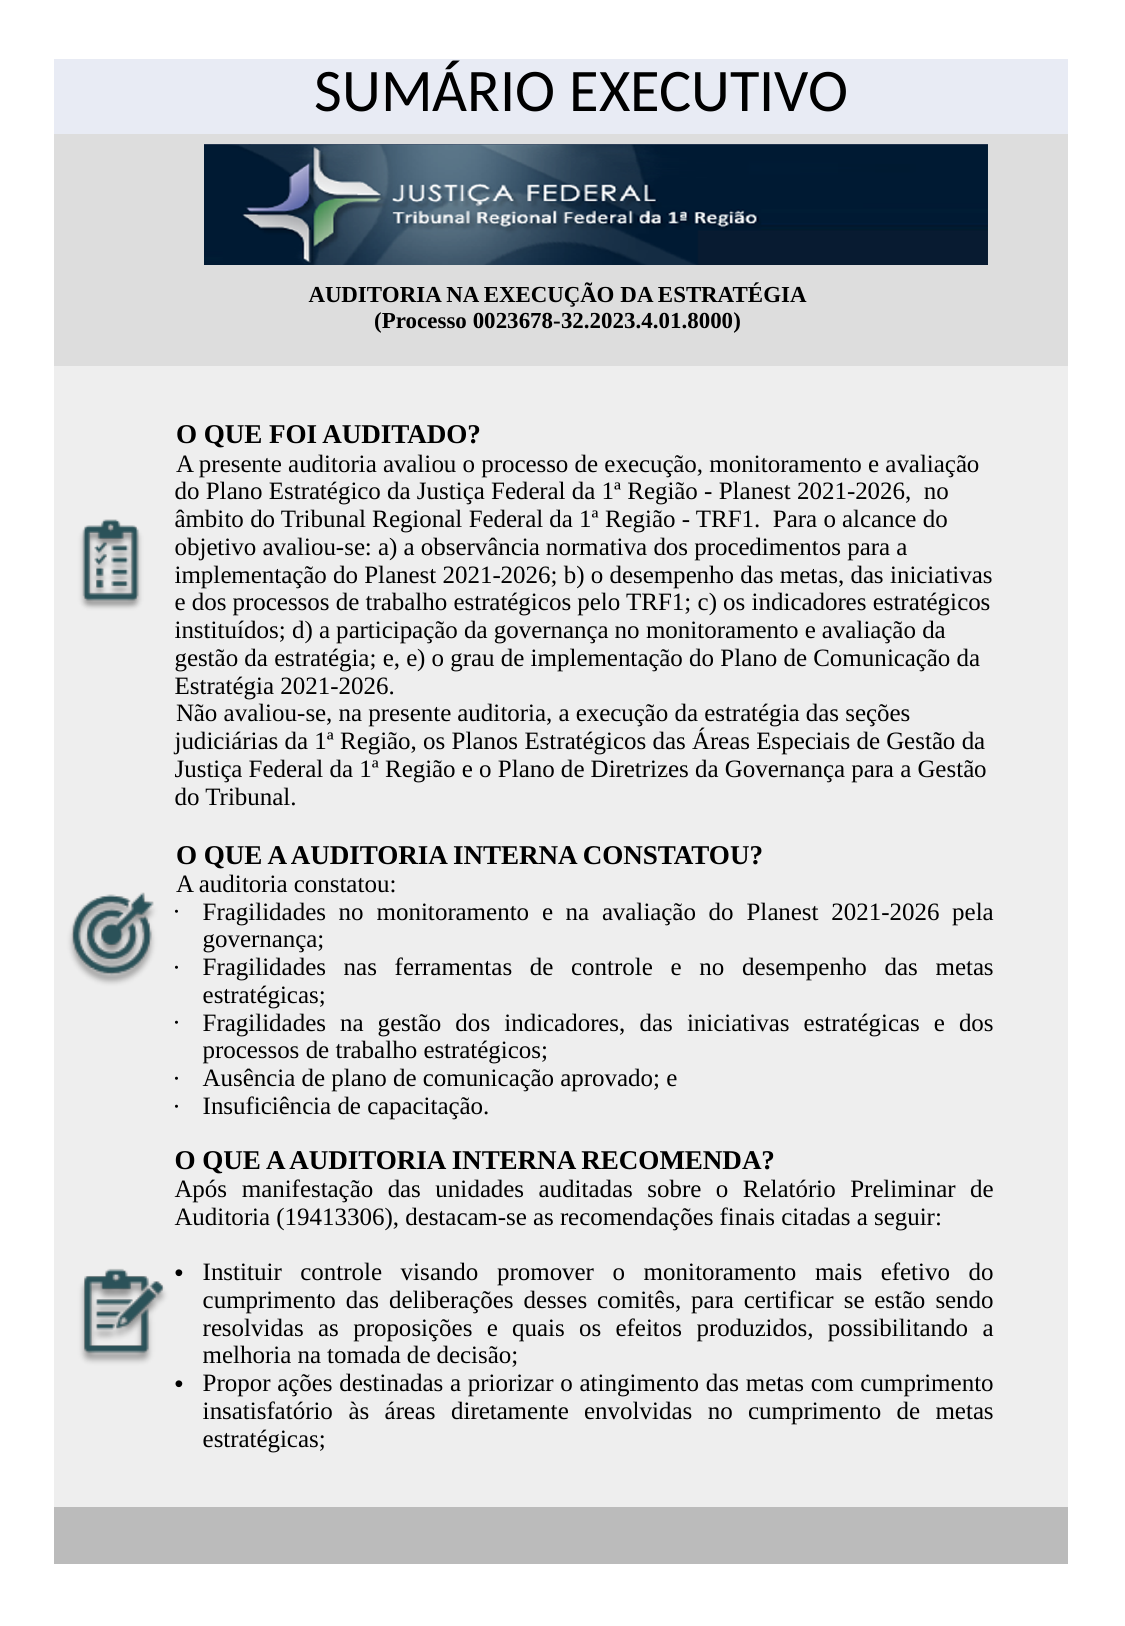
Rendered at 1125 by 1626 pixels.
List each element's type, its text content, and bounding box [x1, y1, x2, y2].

table_cell [54, 366, 142, 881]
picture [54, 881, 173, 1000]
picture [204, 144, 988, 265]
table_cell [54, 1000, 142, 1507]
table_cell [1027, 366, 1068, 1507]
picture [60, 510, 162, 623]
table_header SUMÁRIO EXECUTIVO [54, 59, 1068, 134]
table_cell [54, 1507, 1068, 1564]
picture [60, 1259, 179, 1378]
table_cell AUDITORIA NA EXECUÇÃO DA ESTRATÉGIA (Processo 0023678-32.2023.4.01.8000) [54, 134, 1068, 366]
table_cell O QUE FOI AUDITADO? A presente auditoria avaliou o processo de execução, monitoramento e avaliação do Plano Estratégico da Justiça Federal da 1ª Região - Planest 2021-2026, no âmbito do Tribunal Regional Federal da 1ª Região - TRF1. Para o alcance do objetivo avaliou-se: a) a observância normativa dos procedimentos para a implementação do Planest 2021-2026; b) o desempenho das metas, das iniciativas e dos processos de trabalho estratégicos pelo TRF1; c) os indicadores estratégicos instituídos; d) a participação da governança no monitoramento e avaliação da gestão da estratégia; e, e) o grau de implementação do Plano de Comunicação da Estratégia 2021-2026. Não avaliou-se, na presente auditoria, a execução da estratégia das seções judiciárias da 1ª Região, os Planos Estratégicos das Áreas Especiais de Gestão da Justiça Federal da 1ª Região e o Plano de Diretrizes da Governança para a Gestão do Tribunal. O QUE A AUDITORIA INTERNA CONSTATOU? A auditoria constatou: Fragilidades no monitoramento e na avaliação do Planest 2021-2026 pela governança; Fragilidades nas ferramentas de controle e no desempenho das metas estratégicas; Fragilidades na gestão dos indicadores, das iniciativas estratégicas e dos processos de trabalho estratégicos; Ausência de plano de comunicação aprovado; e Insuficiência de capacitação. O QUE A AUDITORIA INTERNA RECOMENDA? Após manifestação das unidades auditadas sobre o Relatório Preliminar de Auditoria (19413306), destacam-se as recomendações finais citadas a seguir: Instituir controle visando promover o monitoramento mais efetivo do cumprimento das deliberações desses comitês, para certificar se estão sendo resolvidas as proposições e quais os efeitos produzidos, possibilitando a melhoria na tomada de decisão; Propor ações destinadas a priorizar o atingimento das metas com cumprimento insatisfatório às áreas diretamente envolvidas no cumprimento de metas estratégicas; [142, 366, 1027, 1507]
